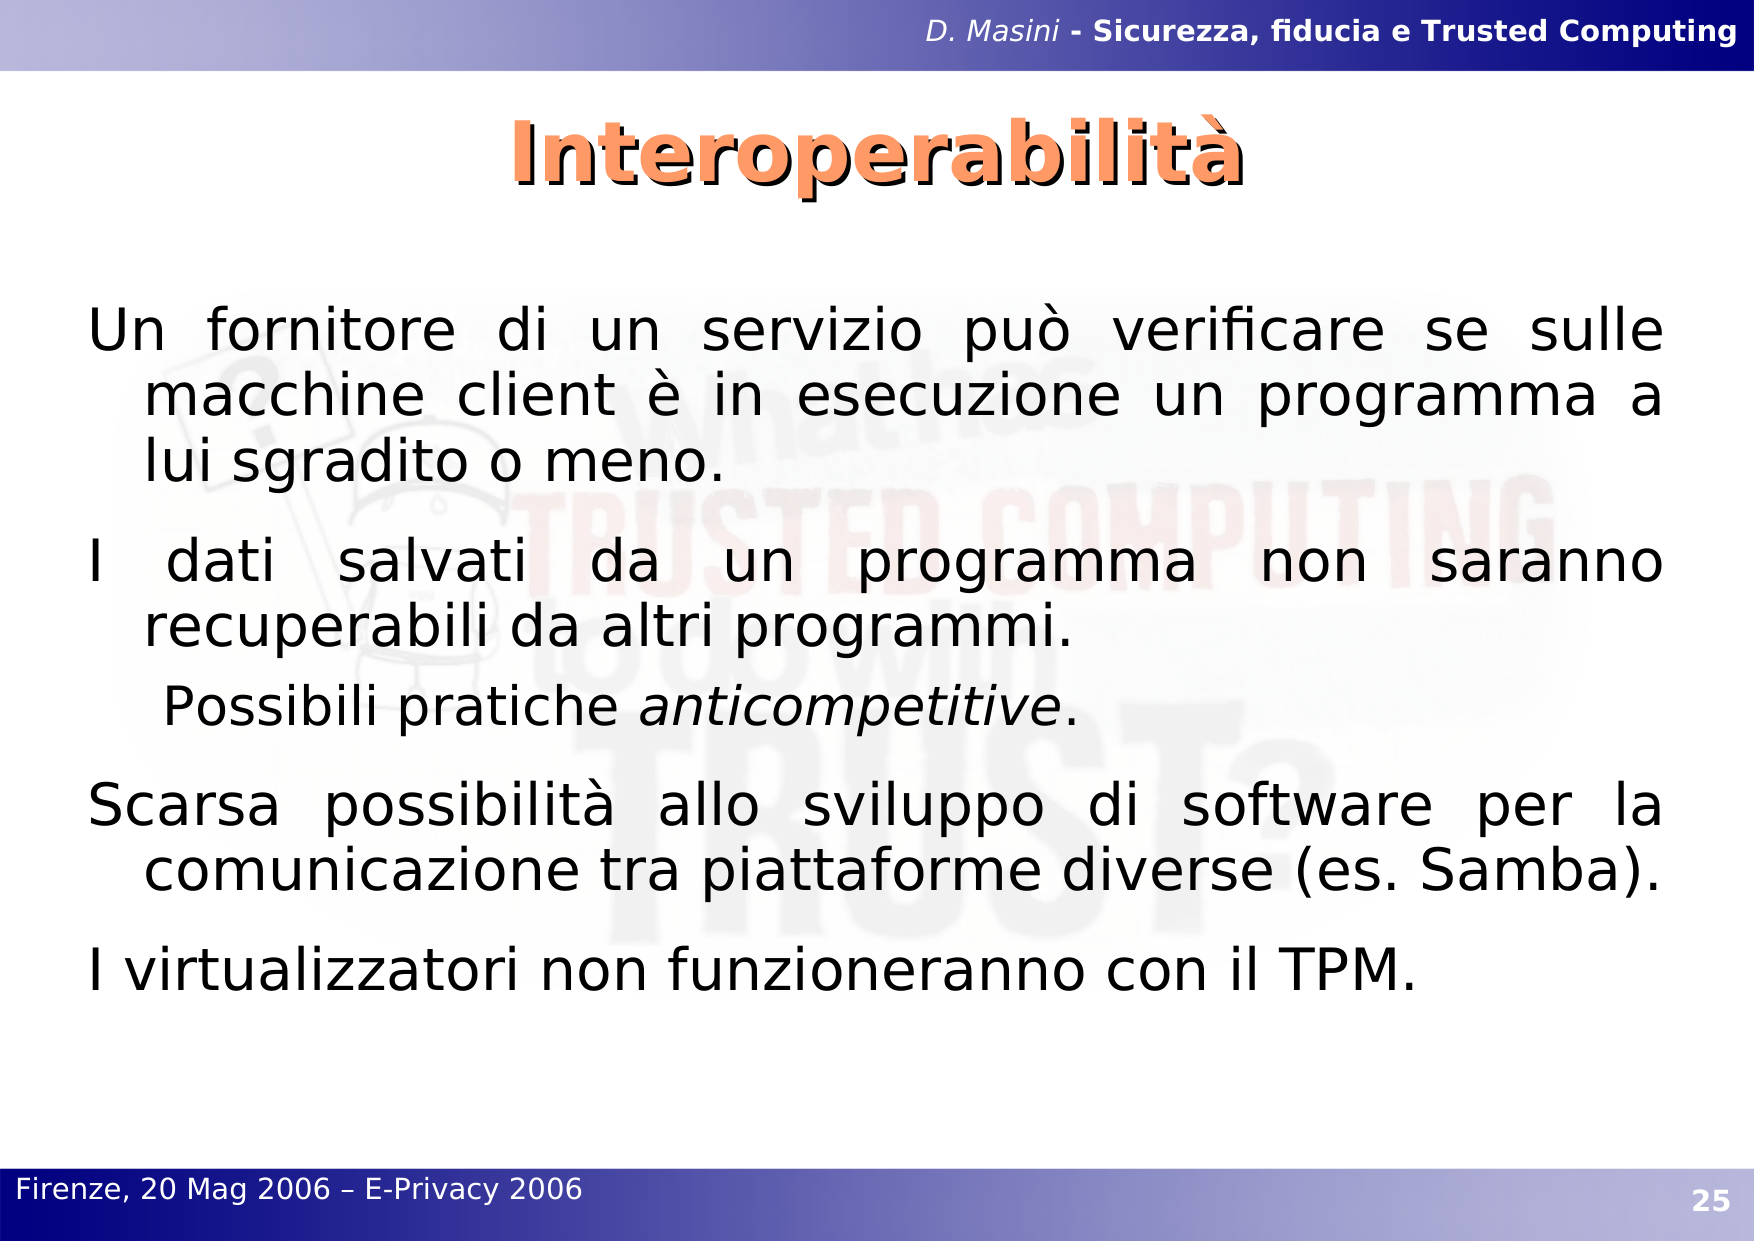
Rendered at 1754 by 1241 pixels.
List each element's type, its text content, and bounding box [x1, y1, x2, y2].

list Un fornitore di un servizio può verificare se sulle macchine client è in esecuzione un programma a lui sgradito o meno. I dati salvati da un programma non saranno recuperabili da altri programmi. Possibili pratiche anticompetitive. Scarsa possibilità allo sviluppo di software per la comunicazione tra piattaforme diverse (es. Samba). I virtualizzatori non funzioneranno con il TPM. [87, 298, 1667, 1142]
picture [0, 0, 1754, 1241]
text_box <number> [1641, 1185, 1732, 1223]
title Interoperabilità [87, 49, 1667, 257]
text_box D. Masini - Sicurezza, fiducia e Trusted Computing [602, 7, 1754, 63]
text_box Firenze, 20 Mag 2006 – E-Privacy 2006 [0, 1175, 1314, 1234]
